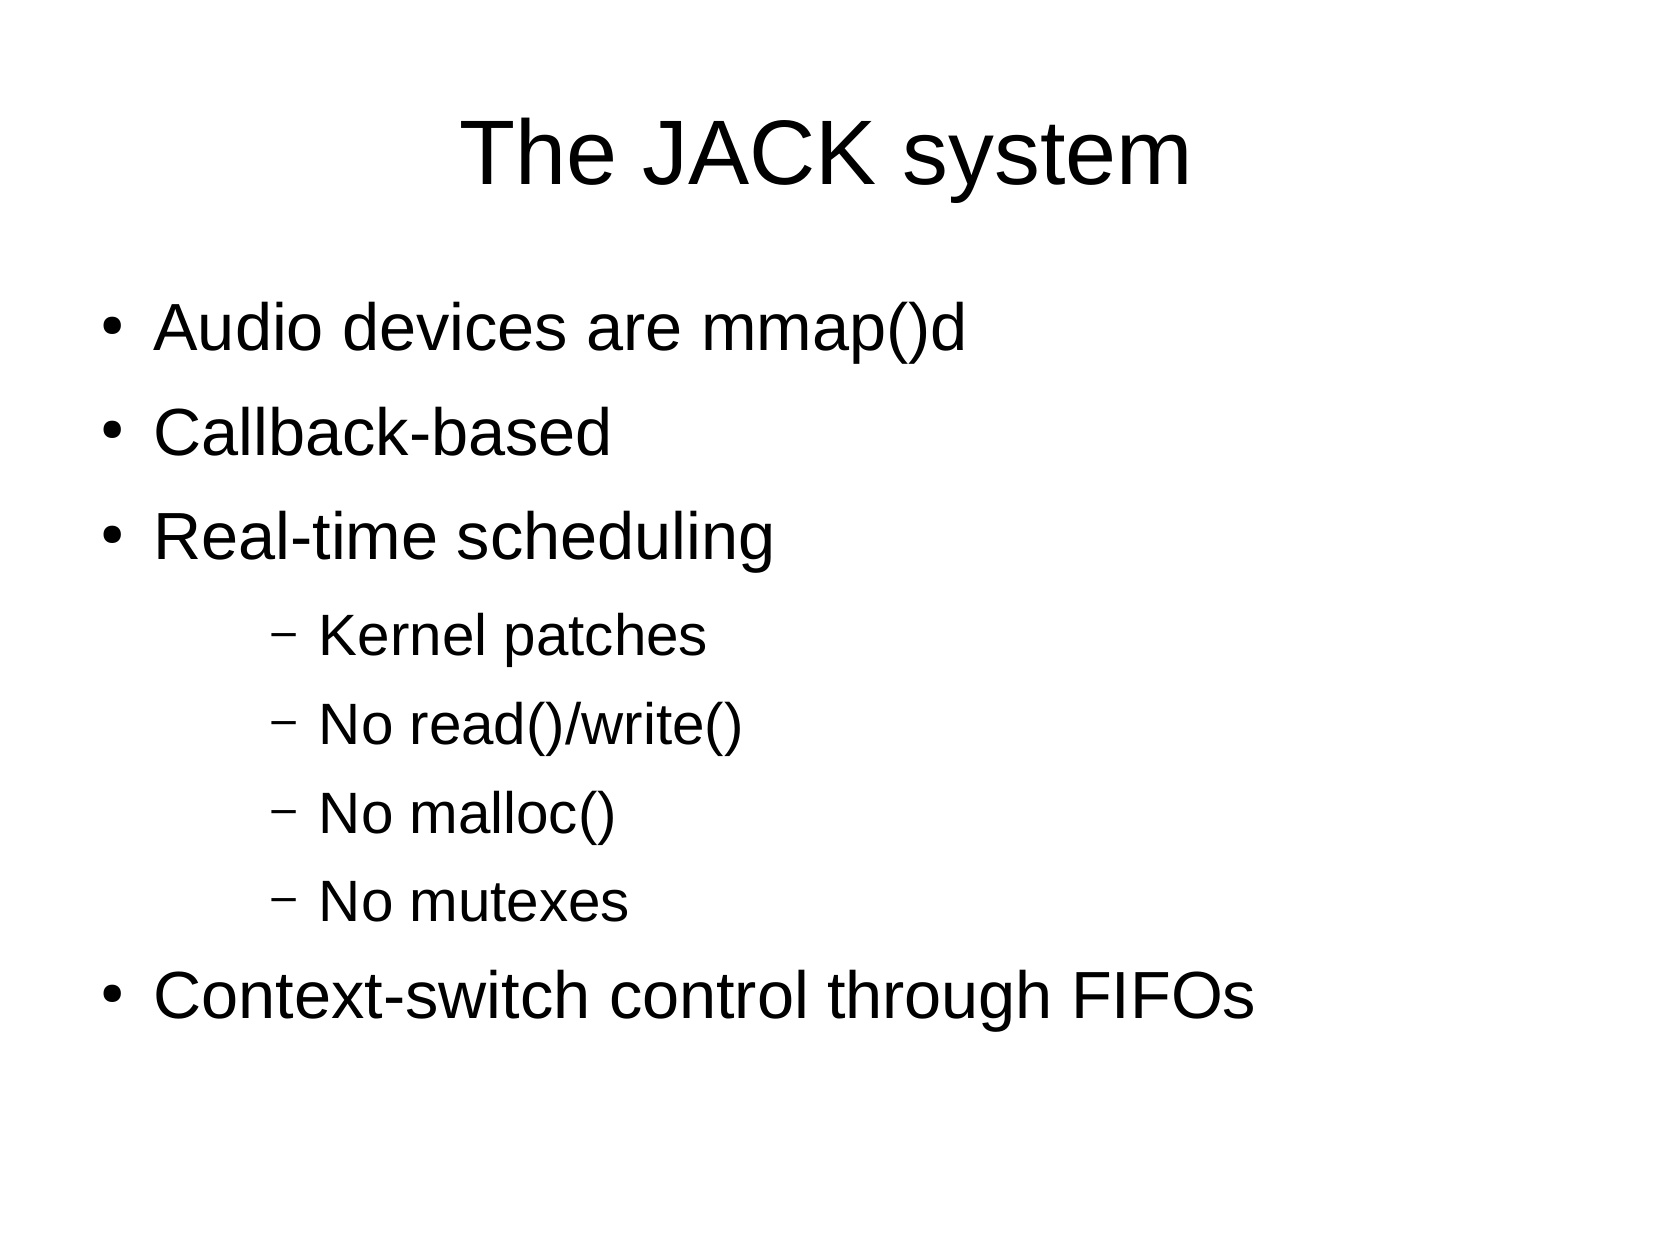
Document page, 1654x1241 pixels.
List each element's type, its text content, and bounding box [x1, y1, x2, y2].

title The JACK system [82, 49, 1571, 257]
list Audio devices are mmap()d Callback-based Real-time scheduling Kernel patches No read()/write() No malloc() No mutexes Context-switch control through FIFOs [82, 290, 1571, 1094]
